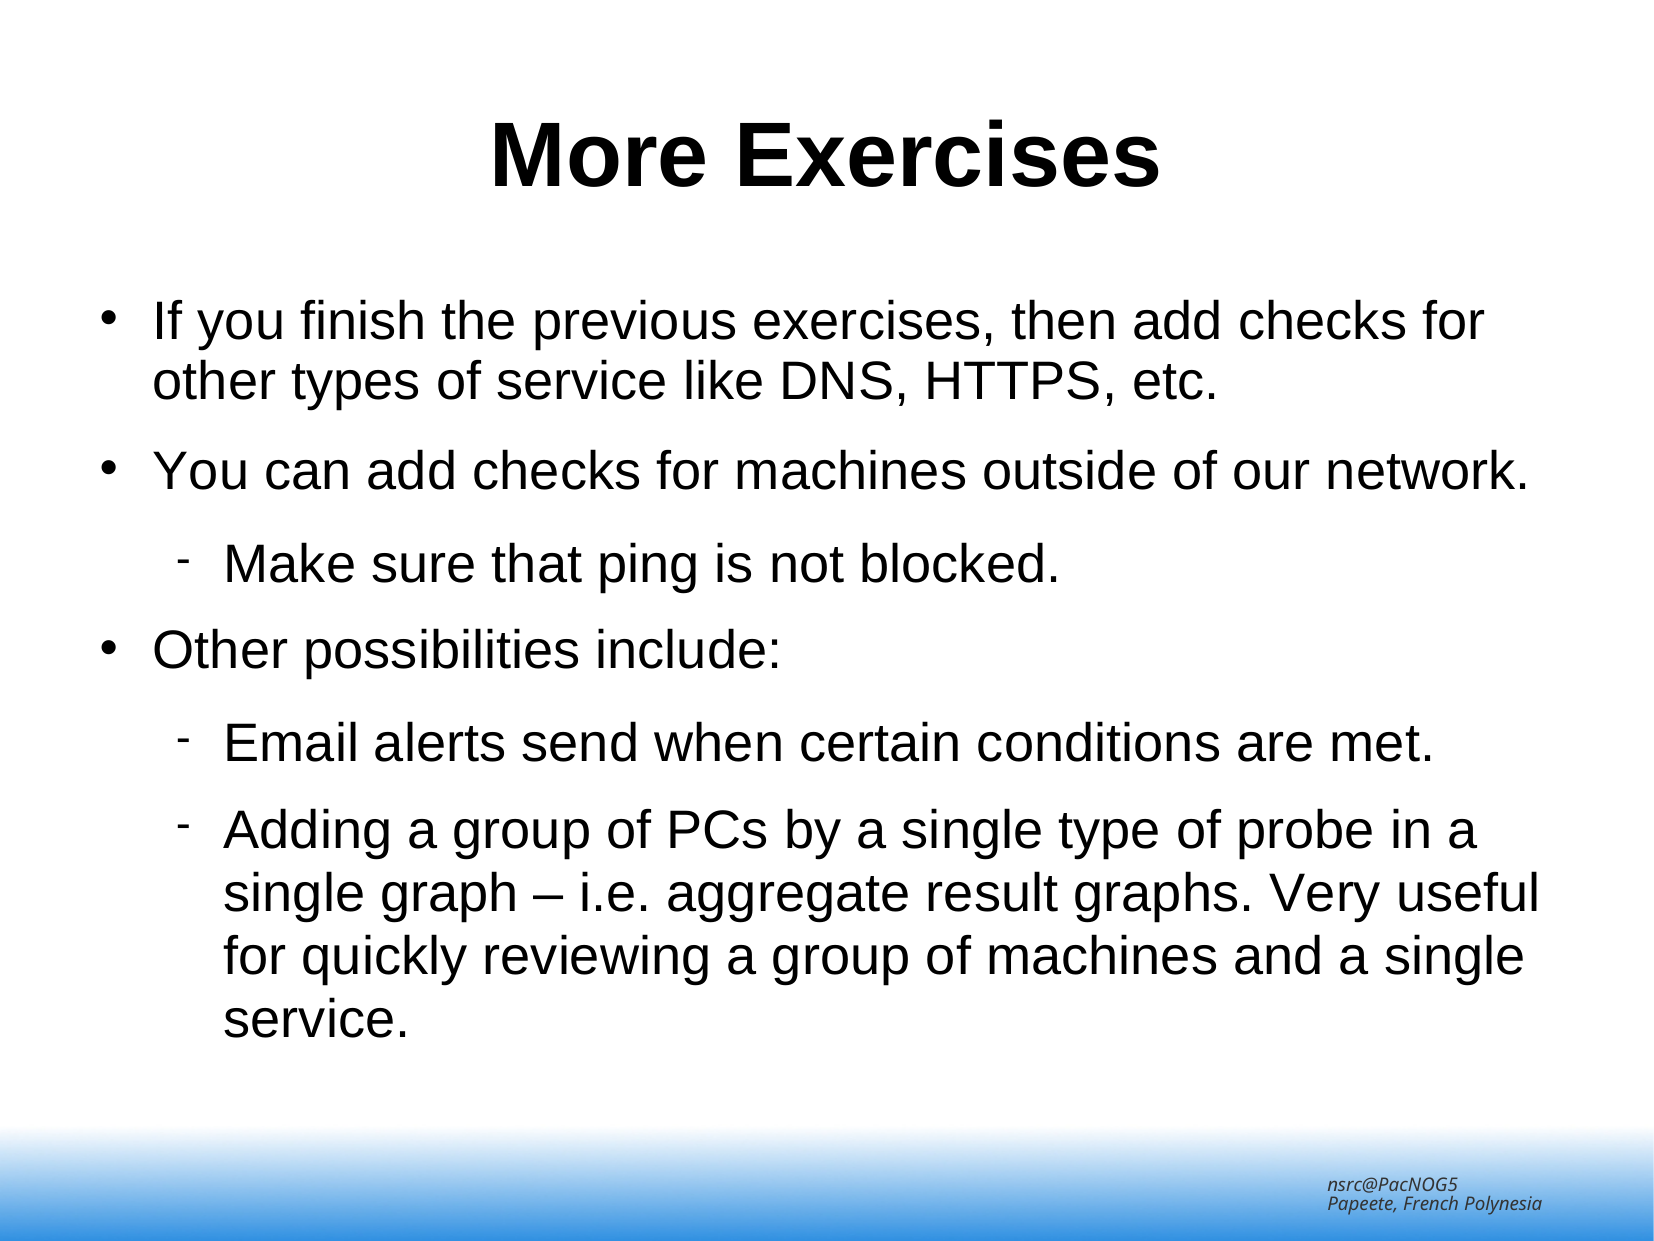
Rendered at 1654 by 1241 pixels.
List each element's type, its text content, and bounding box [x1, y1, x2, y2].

title More Exercises [82, 56, 1571, 249]
list If you finish the previous exercises, then add checks for other types of service like DNS, HTTPS, etc. You can add checks for machines outside of our network. Make sure that ping is not blocked. Other possibilities include: Email alerts send when certain conditions are met. Adding a group of PCs by a single type of probe in a single graph – i.e. aggregate result graphs. Very useful for quickly reviewing a group of machines and a single service. [82, 290, 1571, 1094]
picture [0, 1124, 1654, 1241]
